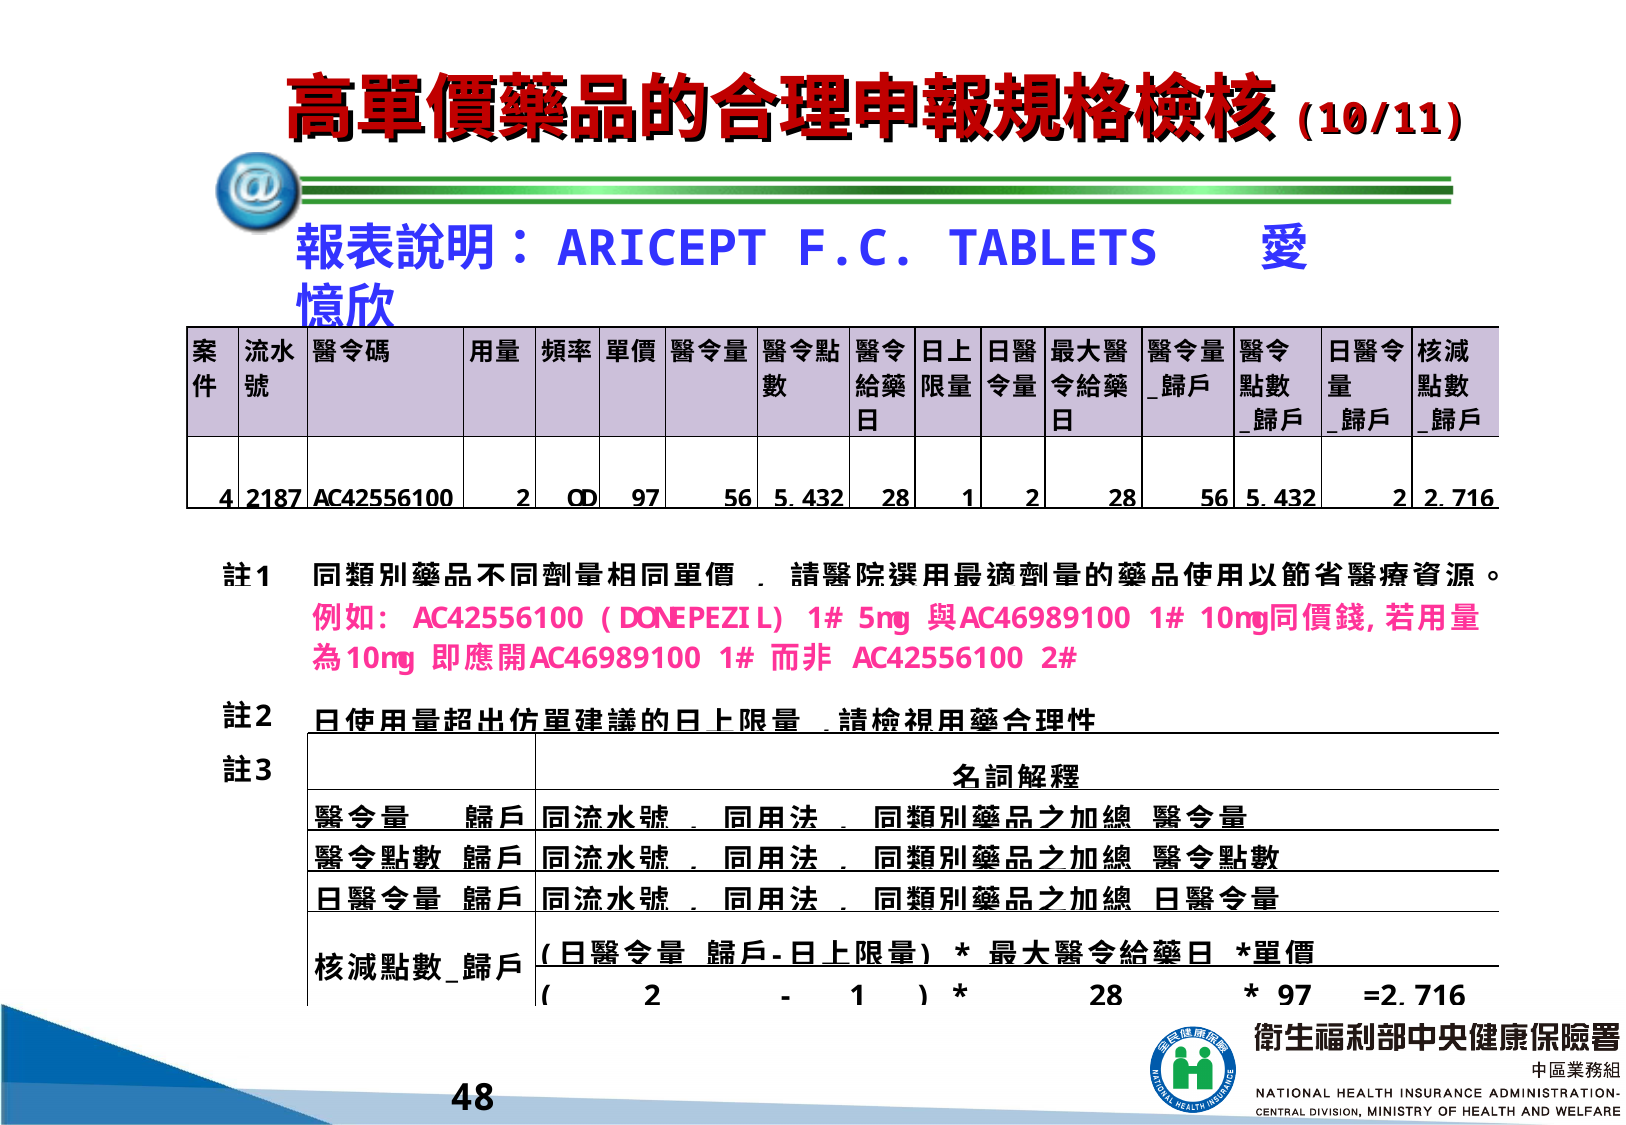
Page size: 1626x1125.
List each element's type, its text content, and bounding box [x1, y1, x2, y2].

title 高單價藥品的合理申報規格檢核(10/11) [268, 10, 1562, 198]
text_box 報表說明：ARICEPT F.C. TABLETS 愛憶欣 [281, 208, 1356, 326]
text_box [435, 1065, 815, 1125]
picture [186, 326, 1501, 1008]
